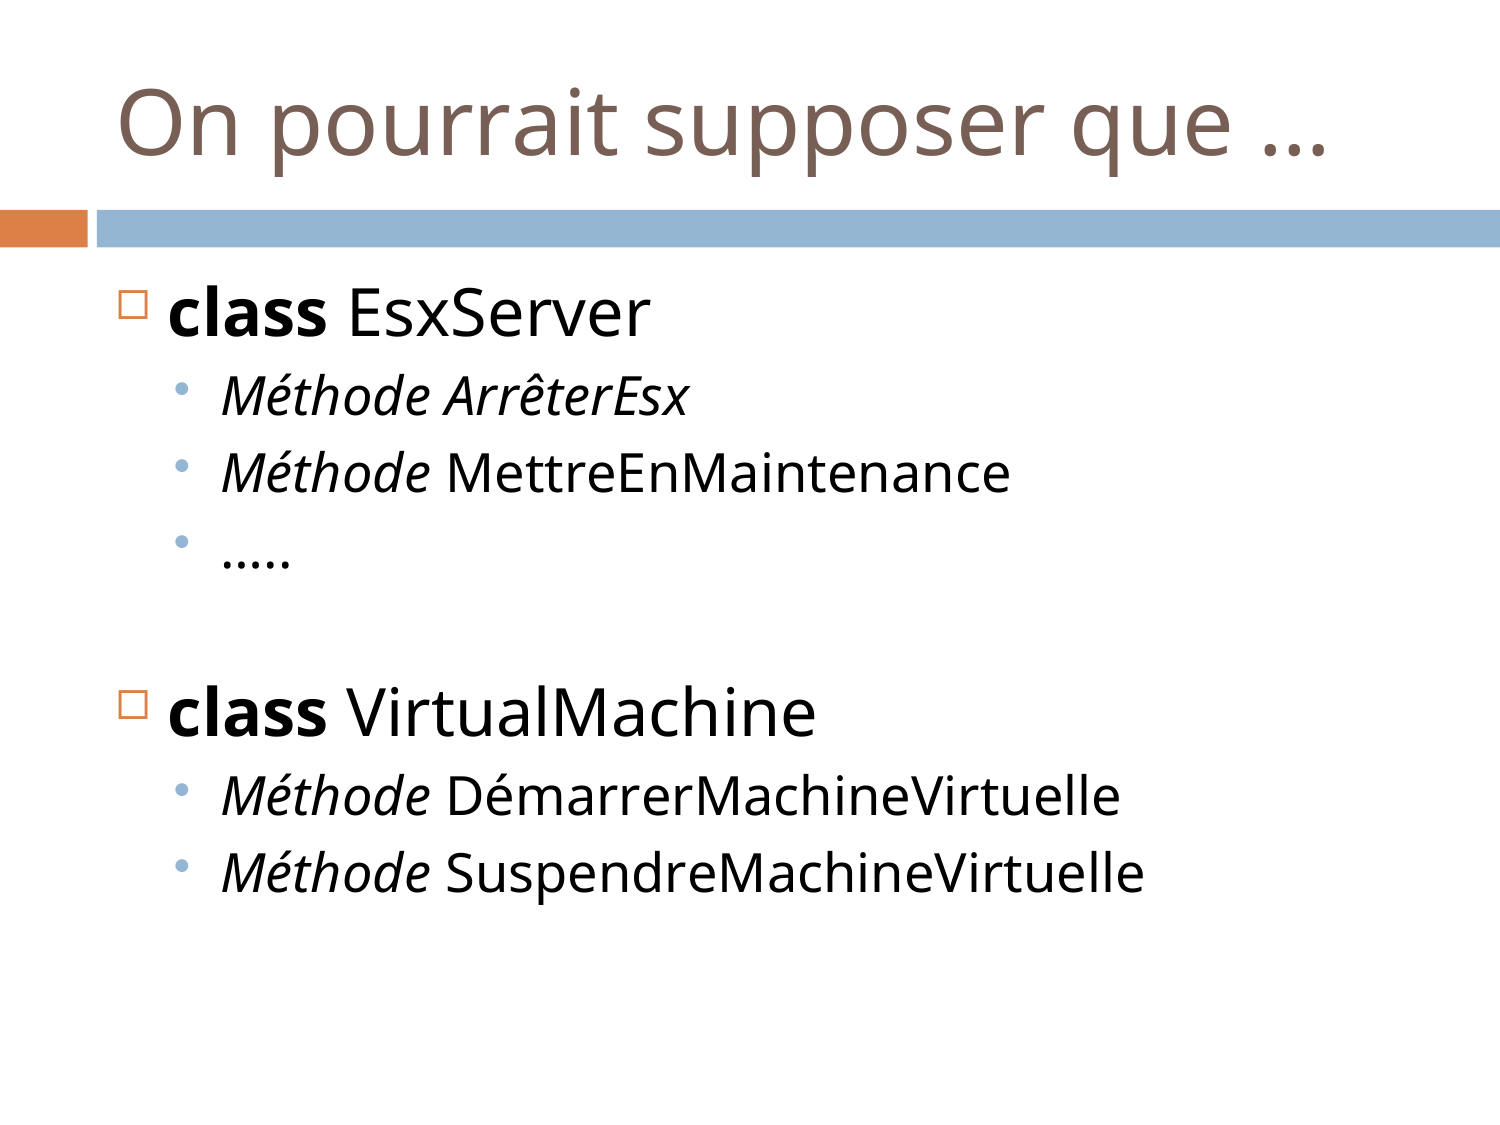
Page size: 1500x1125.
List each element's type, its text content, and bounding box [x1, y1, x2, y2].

title On pourrait supposer que … [100, 37, 1438, 201]
list class EsxServer Méthode ArrêterEsx Méthode MettreEnMaintenance ….. class VirtualMachine Méthode DémarrerMachineVirtuelle Méthode SuspendreMachineVirtuelle [100, 262, 1438, 1125]
